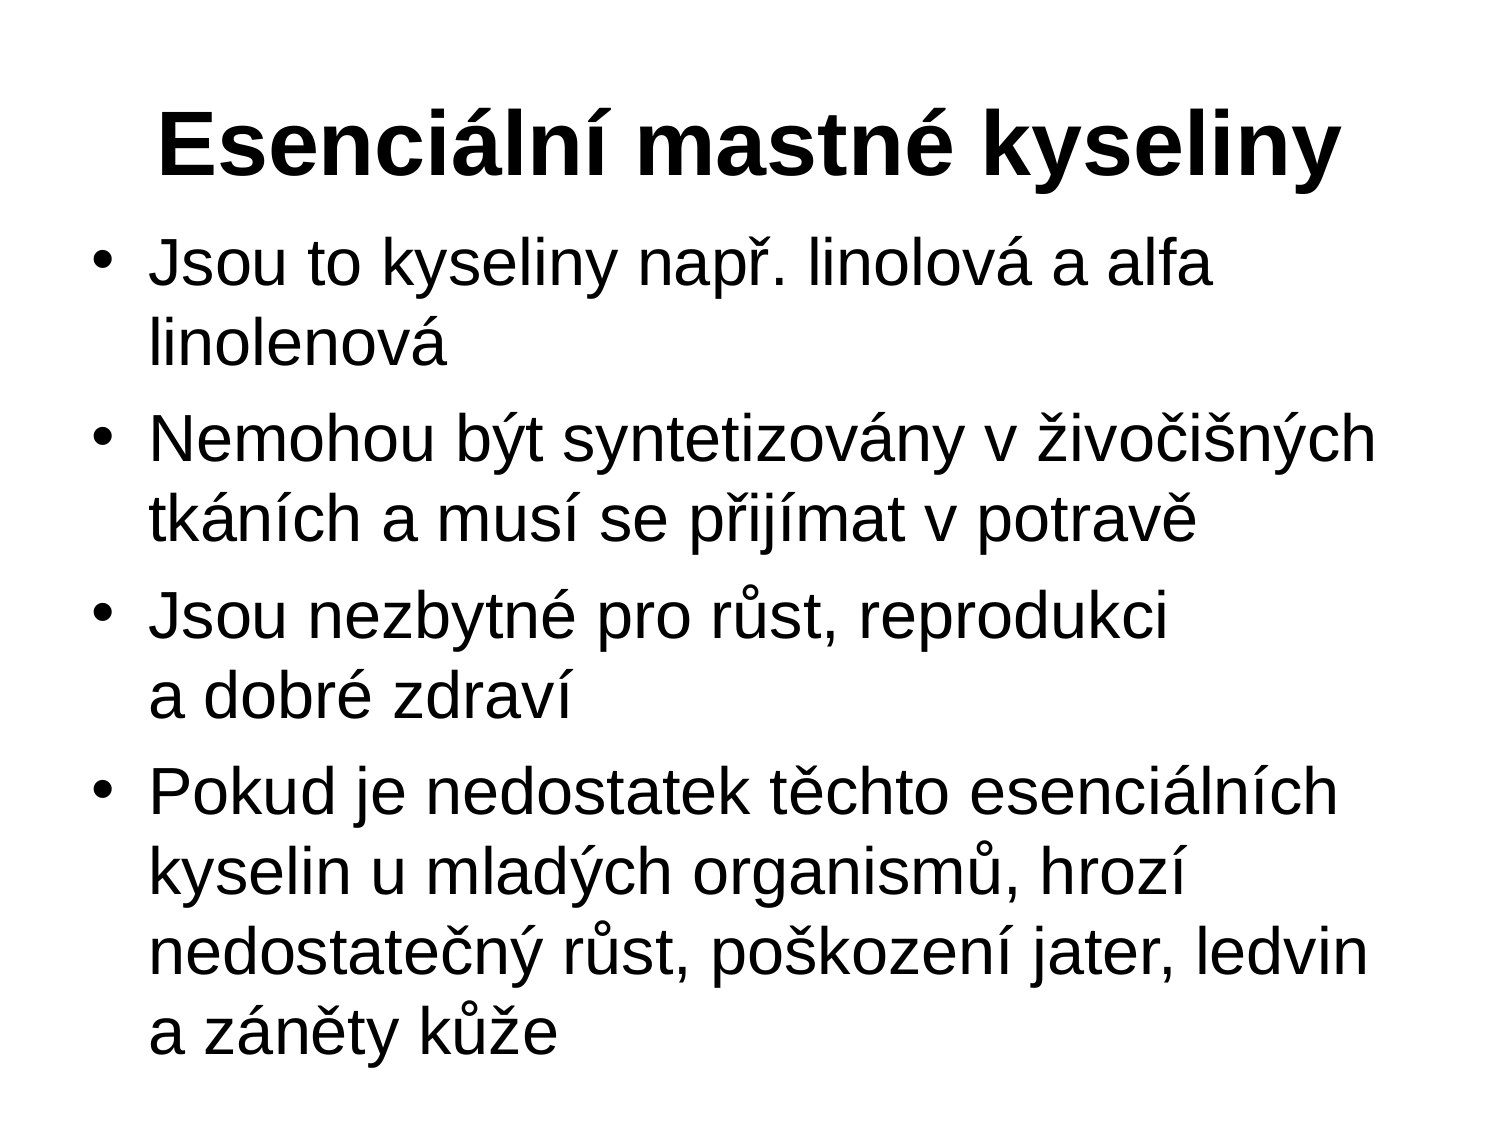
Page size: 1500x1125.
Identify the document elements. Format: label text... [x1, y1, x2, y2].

list Jsou to kyseliny např. linolová a alfa linolenová Nemohou být syntetizovány v živočišných tkáních a musí se přijímat v potravě Jsou nezbytné pro růst, reprodukci a dobré zdraví Pokud je nedostatek těchto esenciálních kyselin u mladých organismů, hrozí nedostatečný růst, poškození jater, ledvin a záněty kůže [76, 210, 1427, 1076]
title Esenciální mastné kyseliny [75, 45, 1426, 233]
